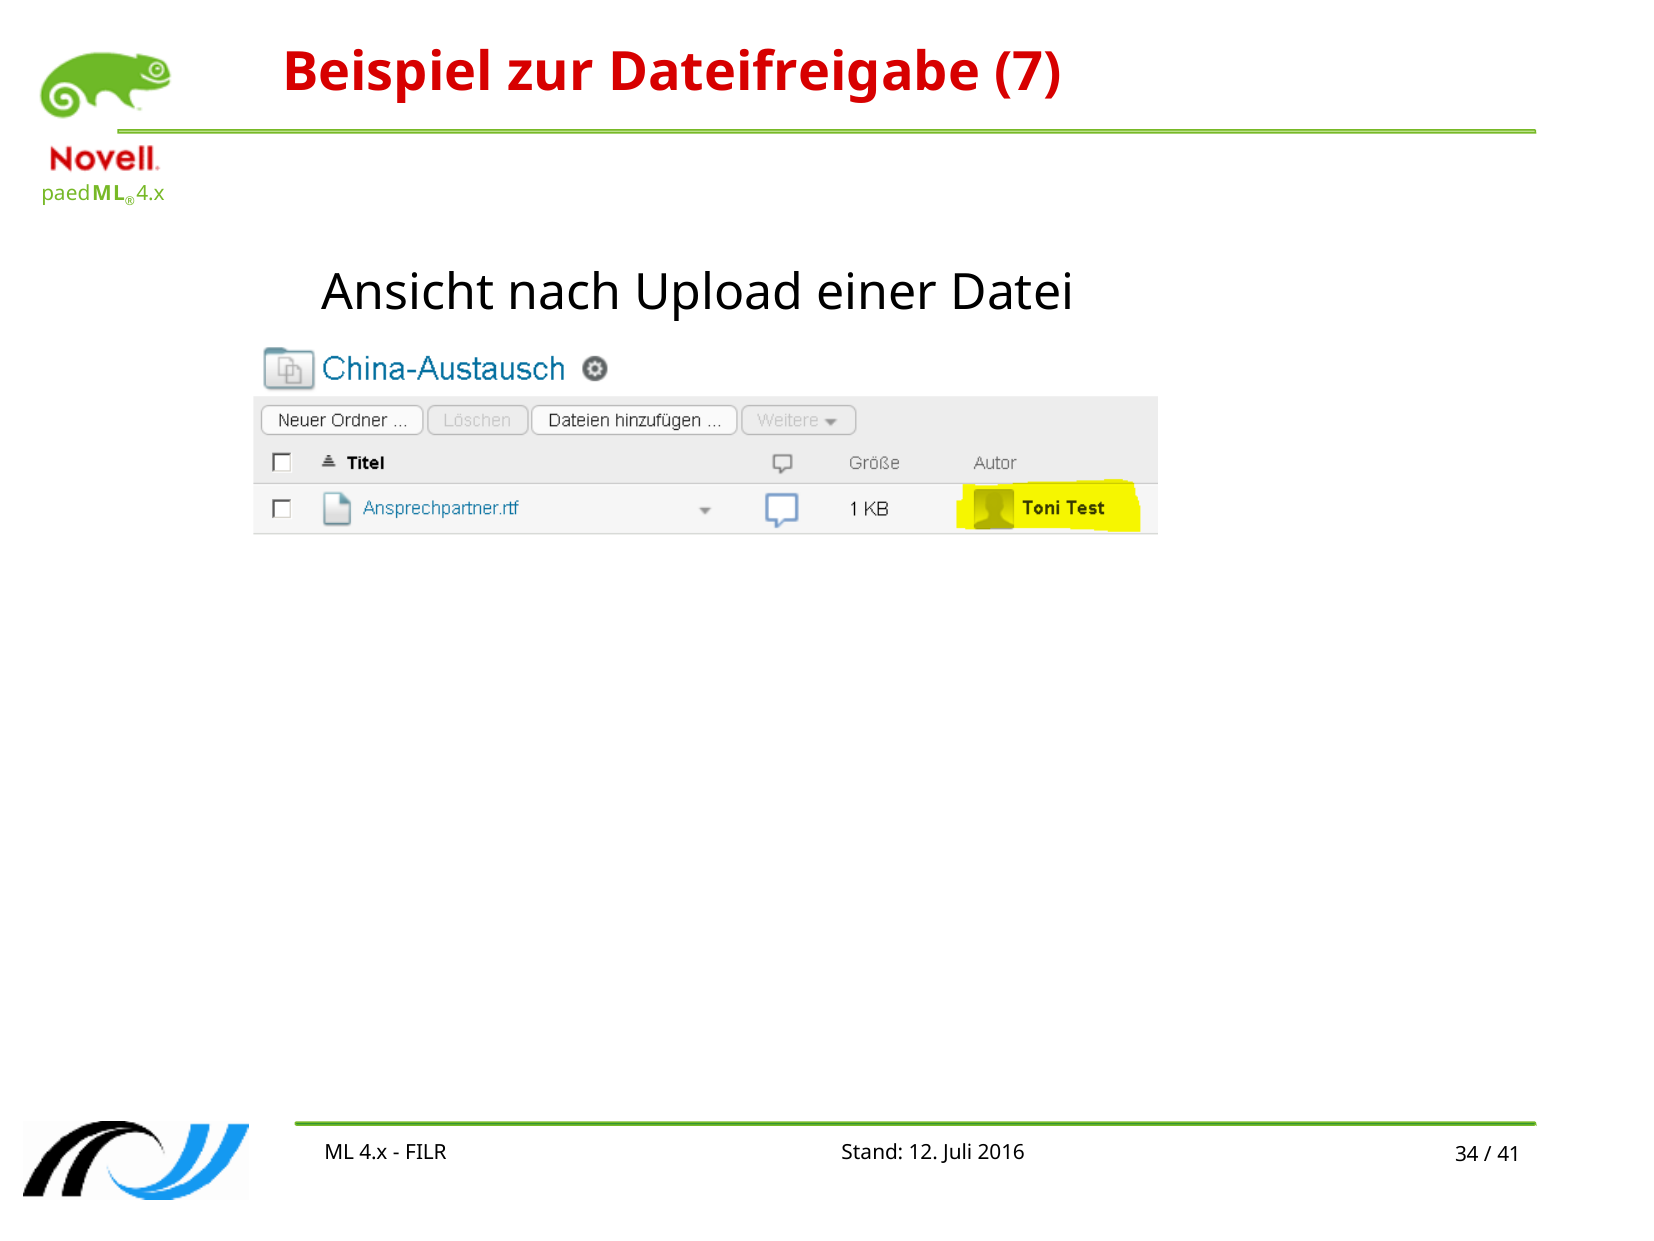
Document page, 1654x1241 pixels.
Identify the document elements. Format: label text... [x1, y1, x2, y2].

picture [23, 1121, 249, 1200]
picture [251, 336, 1158, 591]
picture [26, 35, 184, 193]
list Ansicht nach Upload einer Datei [265, 179, 1571, 626]
title Beispiel zur Dateifreigabe (7) [261, 17, 1536, 121]
